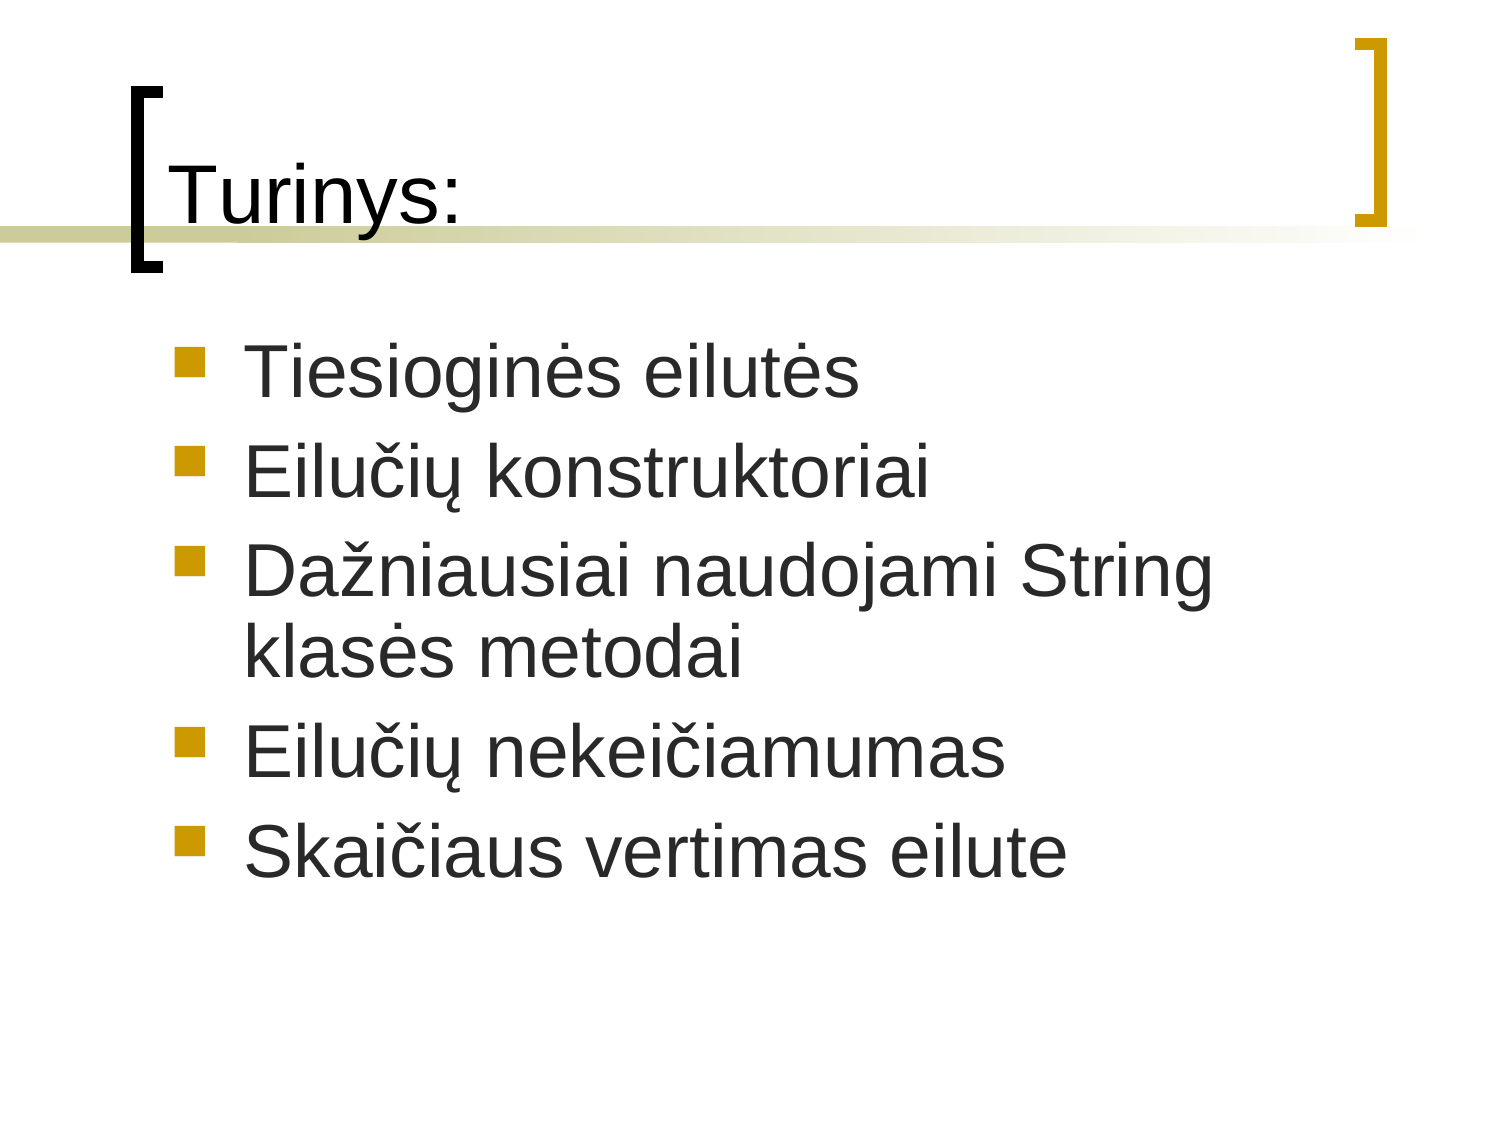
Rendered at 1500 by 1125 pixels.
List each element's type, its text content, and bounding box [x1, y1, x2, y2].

list Tiesioginės eilutės Eilučių konstruktoriai Dažniausiai naudojami String klasės metodai Eilučių nekeičiamumas Skaičiaus vertimas eilute [155, 324, 1413, 1001]
title Turinys: [152, 15, 1328, 248]
